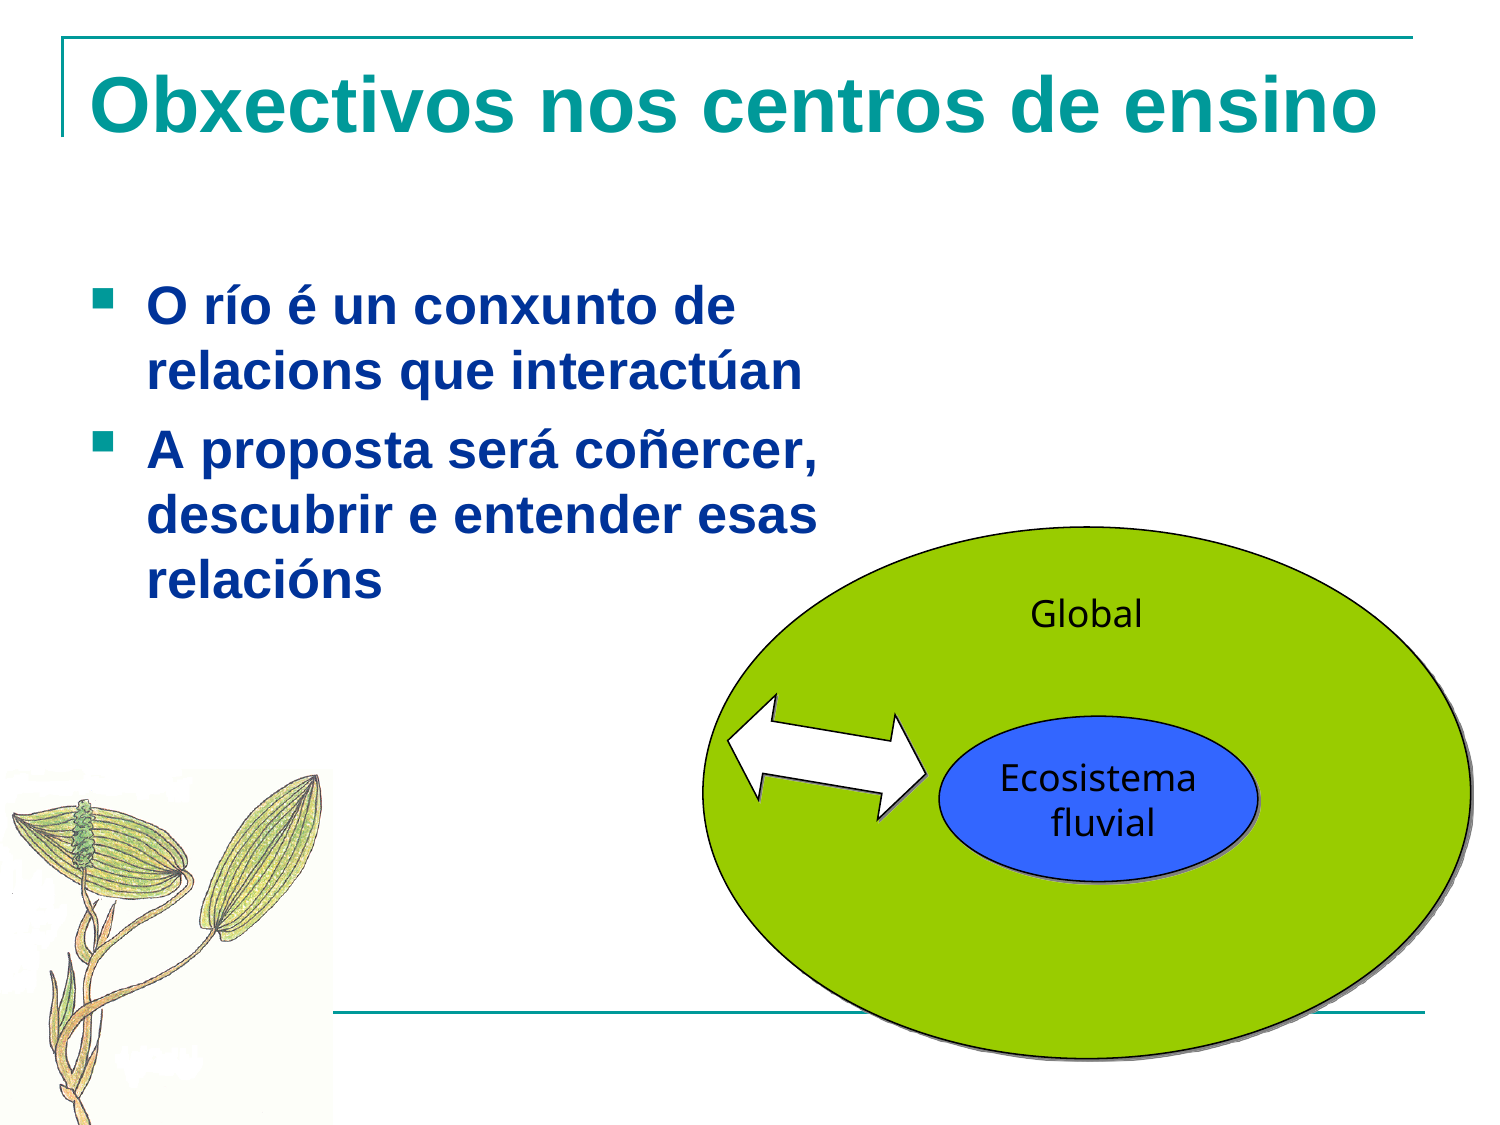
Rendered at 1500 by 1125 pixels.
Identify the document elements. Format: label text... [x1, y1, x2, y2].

text_box [727, 694, 926, 820]
title Obxectivos nos centros de ensino [75, 45, 1426, 233]
text_box Ecosistema fluvial [939, 716, 1258, 882]
text_box Global [702, 527, 1471, 1059]
picture [0, 769, 333, 1125]
list O río é un conxunto de relacions que interactúan A proposta será coñercer, descubrir e entender esas relacións [75, 262, 951, 1006]
